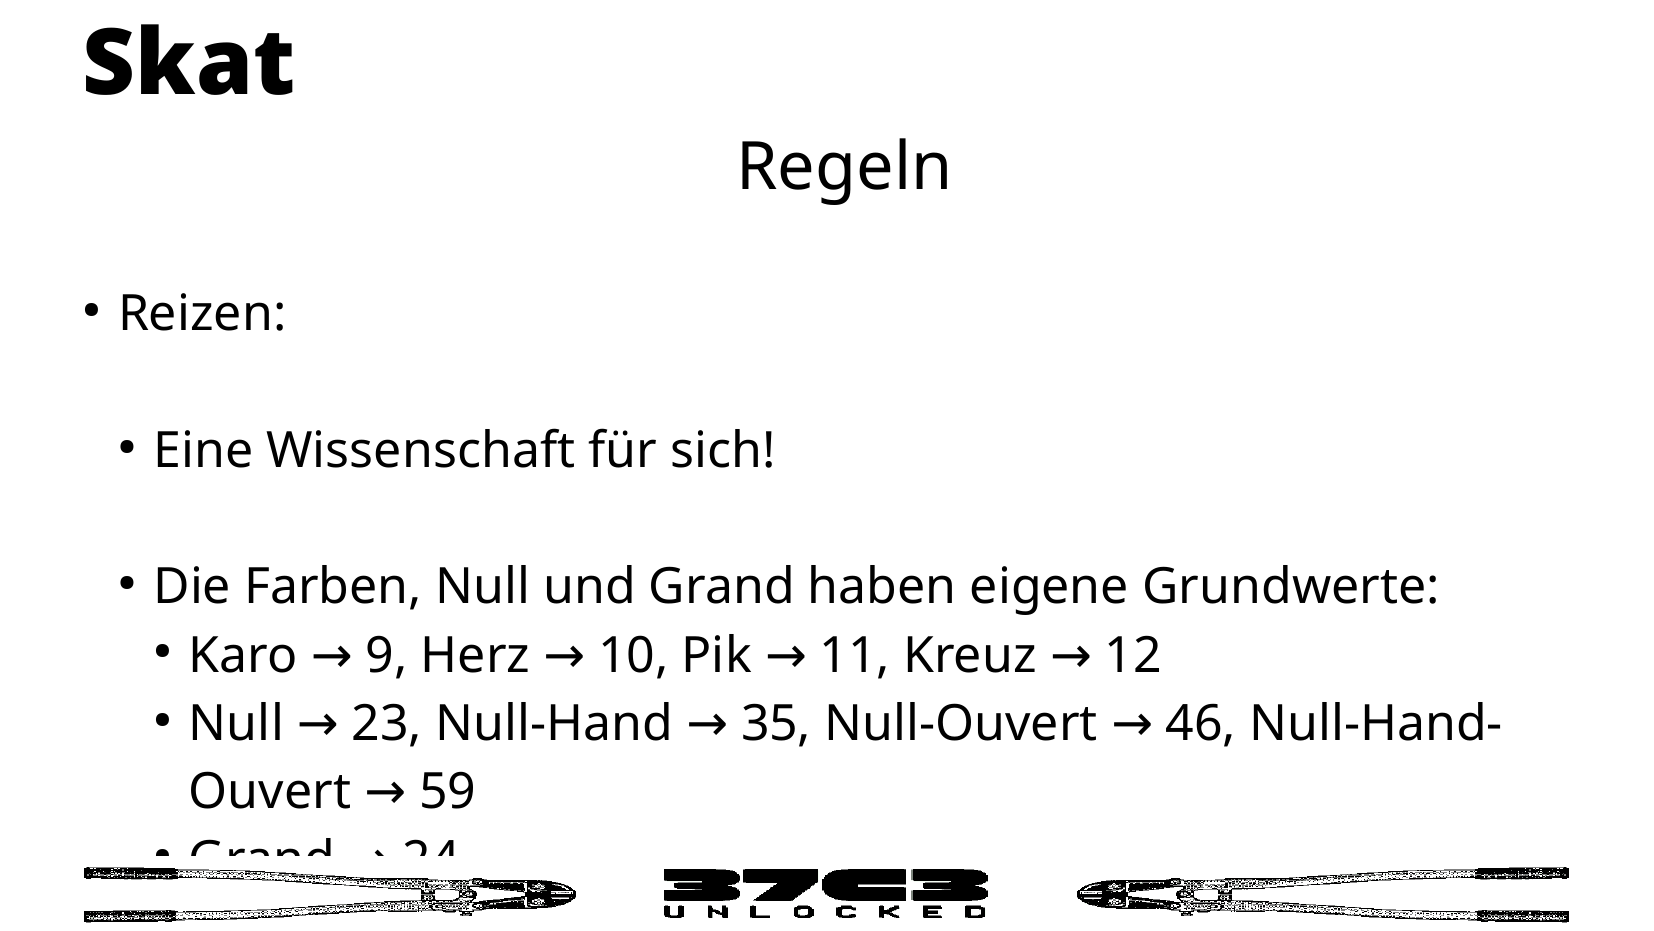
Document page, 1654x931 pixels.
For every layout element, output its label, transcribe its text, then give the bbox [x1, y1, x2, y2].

title Skat [82, 0, 1571, 118]
picture [0, 856, 1654, 931]
subtitle Regeln Reizen: Eine Wissenschaft für sich! Die Farben, Null und Grand haben eigene Grundwerte: Karo → 9, Herz → 10, Pik → 11, Kreuz → 12 Null → 23, Null-Hand → 35, Null-Ouvert → 46, Null-Hand-Ouvert → 59 Grand → 24 [82, 118, 1571, 856]
